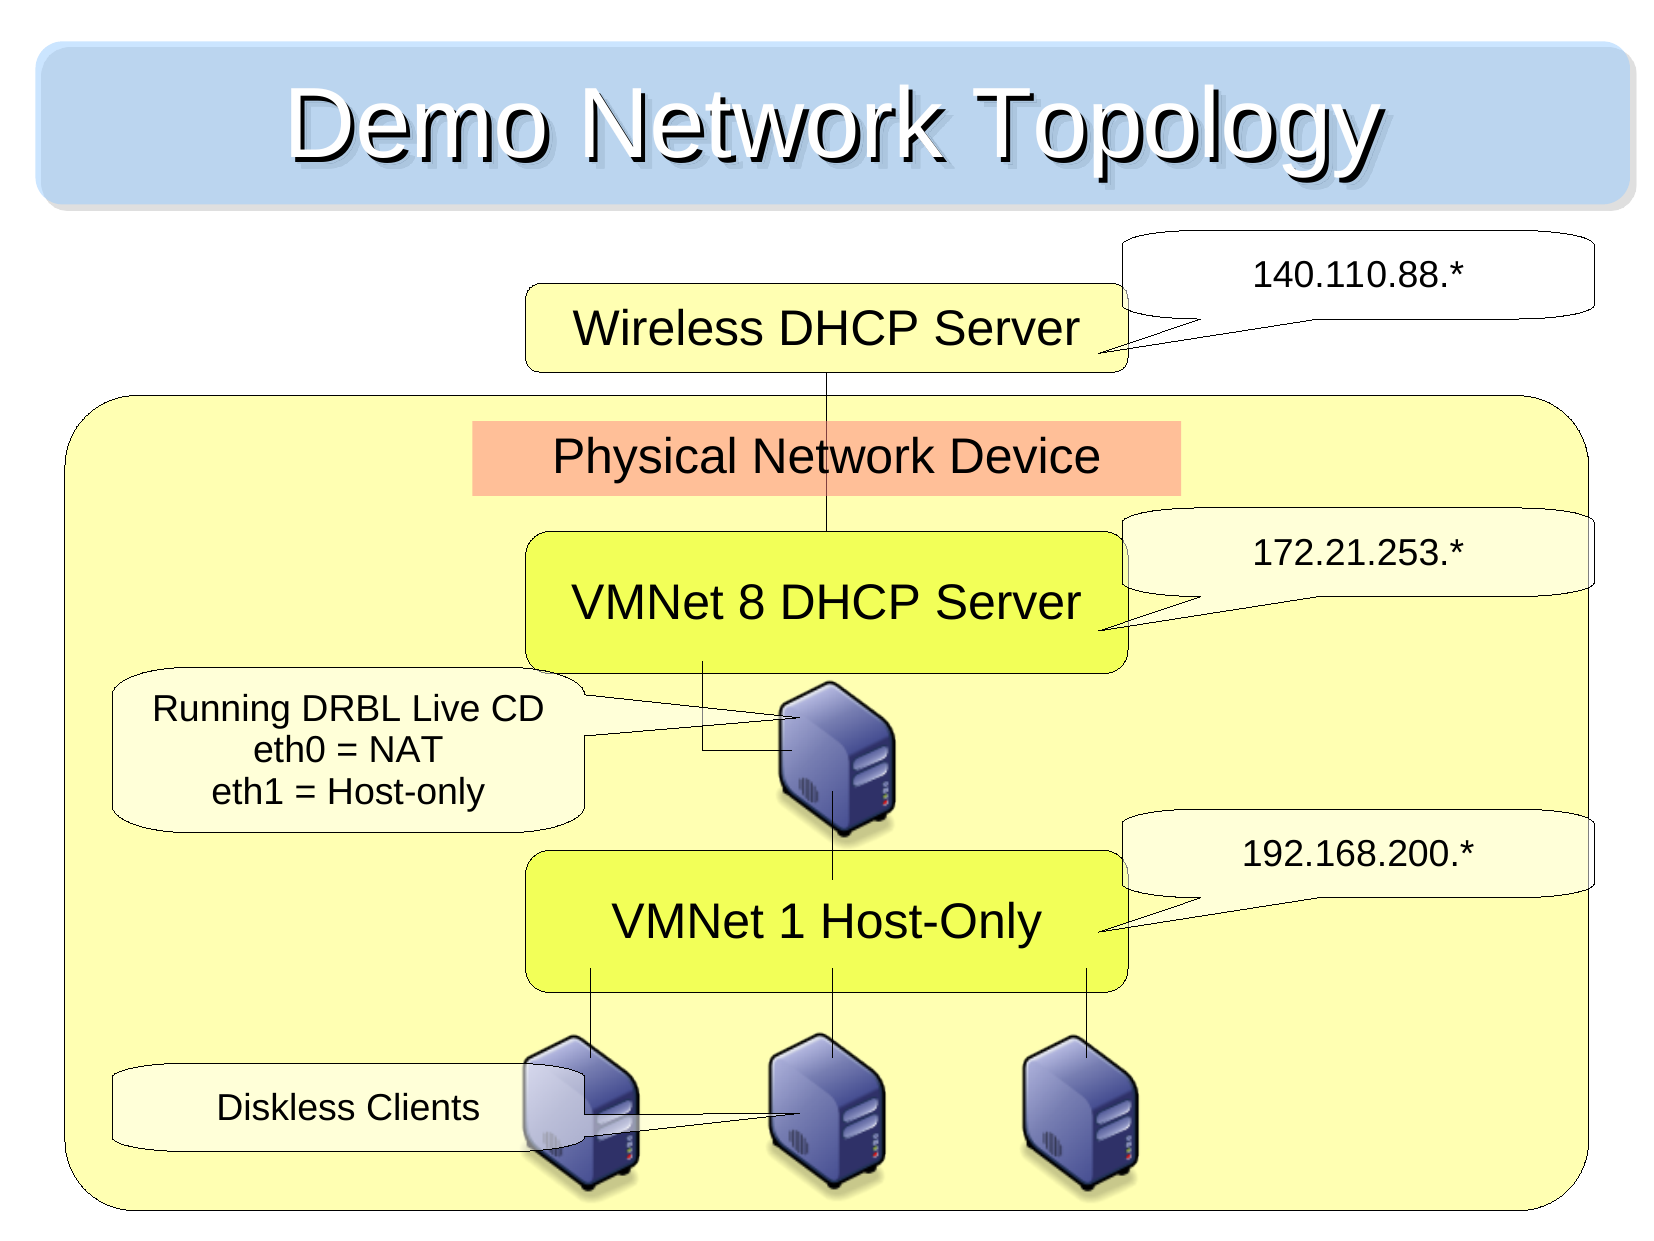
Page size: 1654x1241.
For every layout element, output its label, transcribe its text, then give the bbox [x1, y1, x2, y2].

text_box [1129, 589, 1196, 620]
text_box [1087, 889, 1589, 1211]
picture [759, 1027, 900, 1223]
picture [769, 675, 910, 871]
text_box 140.110.88.* [1098, 230, 1595, 354]
picture [513, 1130, 654, 1225]
text_box VMNet 8 DHCP Server [525, 531, 1129, 674]
text_box [703, 588, 1589, 857]
text_box VMNet 1 Host-Only [525, 850, 1129, 993]
text_box [827, 395, 1589, 538]
text_box 172.21.253.* [1098, 507, 1595, 631]
picture [1013, 1029, 1153, 1225]
text_box [591, 993, 832, 1114]
text_box Physical Network Device [472, 421, 1182, 496]
text_box [703, 721, 769, 750]
picture [513, 1029, 654, 1114]
text_box [833, 993, 1086, 1211]
text_box Demo Network Topology [35, 41, 1630, 205]
text_box [654, 1118, 759, 1211]
text_box Running DRBL Live CD eth0 = NAT eth1 = Host-only [112, 667, 800, 833]
text_box [561, 674, 702, 707]
text_box Diskless Clients [112, 1063, 800, 1152]
text_box [1129, 890, 1196, 921]
text_box 192.168.200.* [1098, 809, 1595, 933]
text_box Wireless DHCP Server [525, 283, 1129, 373]
text_box [64, 395, 826, 1211]
